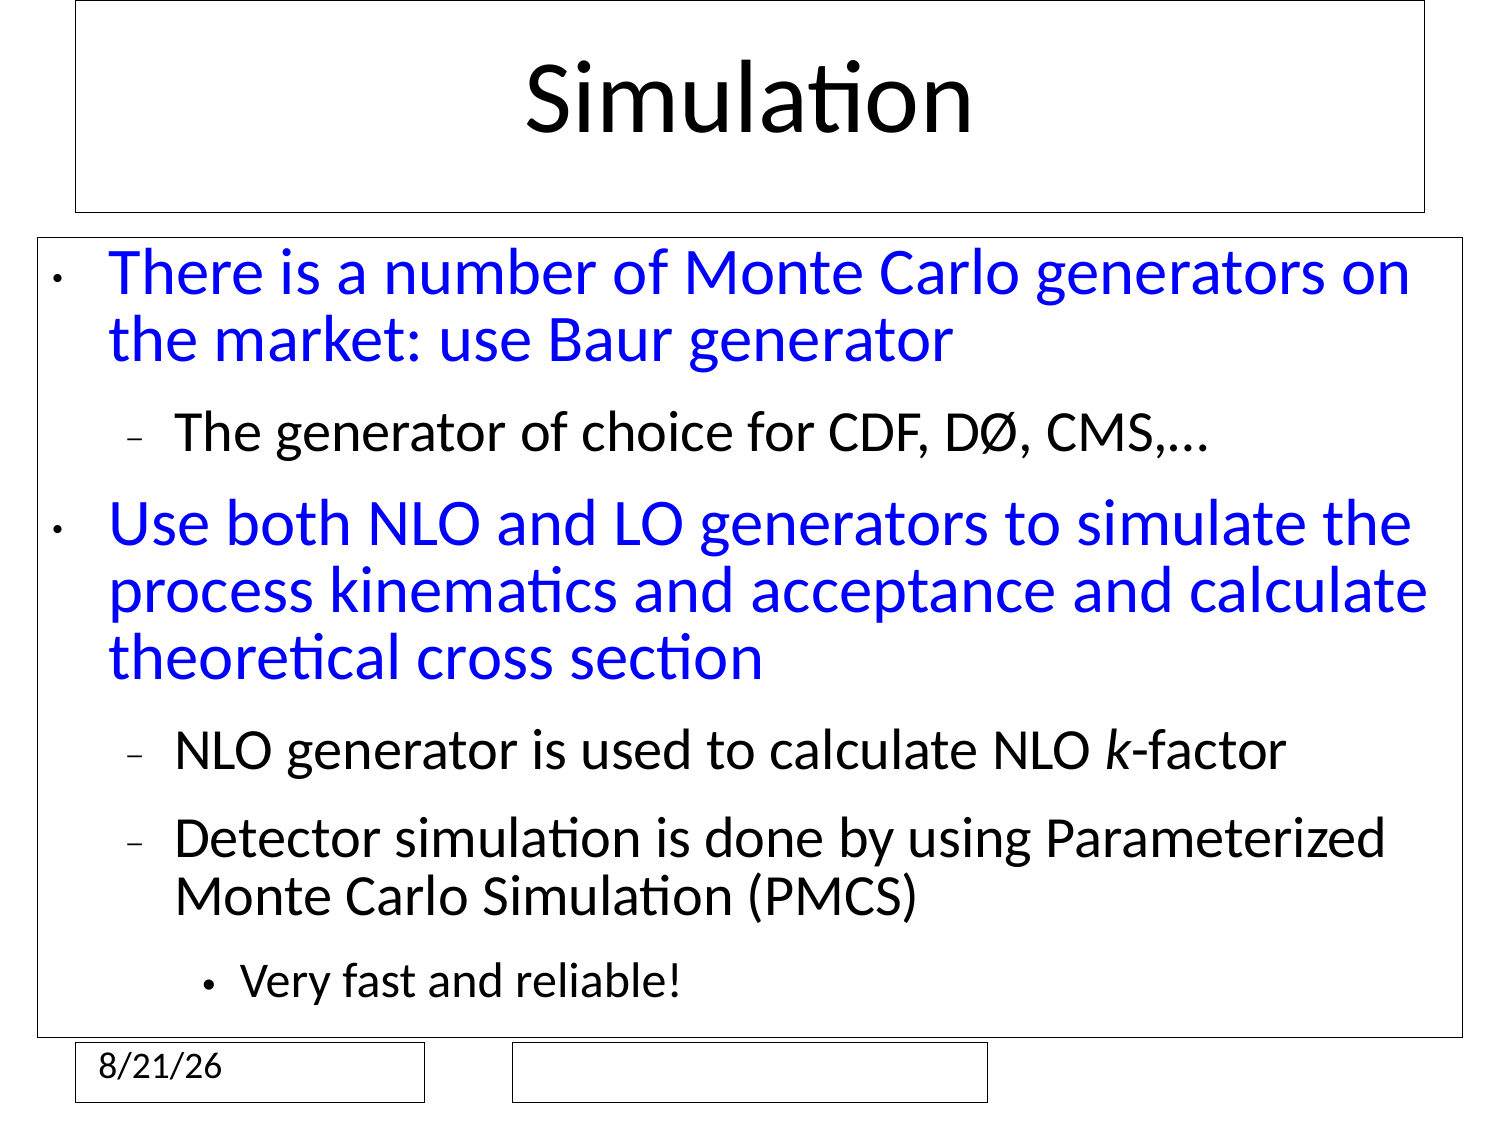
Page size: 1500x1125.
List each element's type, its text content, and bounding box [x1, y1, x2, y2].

title Simulation [75, 0, 1425, 213]
list There is a number of Monte Carlo generators on the market: use Baur generator The generator of choice for CDF, DØ, CMS,… Use both NLO and LO generators to simulate the process kinematics and acceptance and calculate theoretical cross section NLO generator is used to calculate NLO k-factor Detector simulation is done by using Parameterized Monte Carlo Simulation (PMCS) Very fast and reliable! [37, 237, 1463, 1038]
